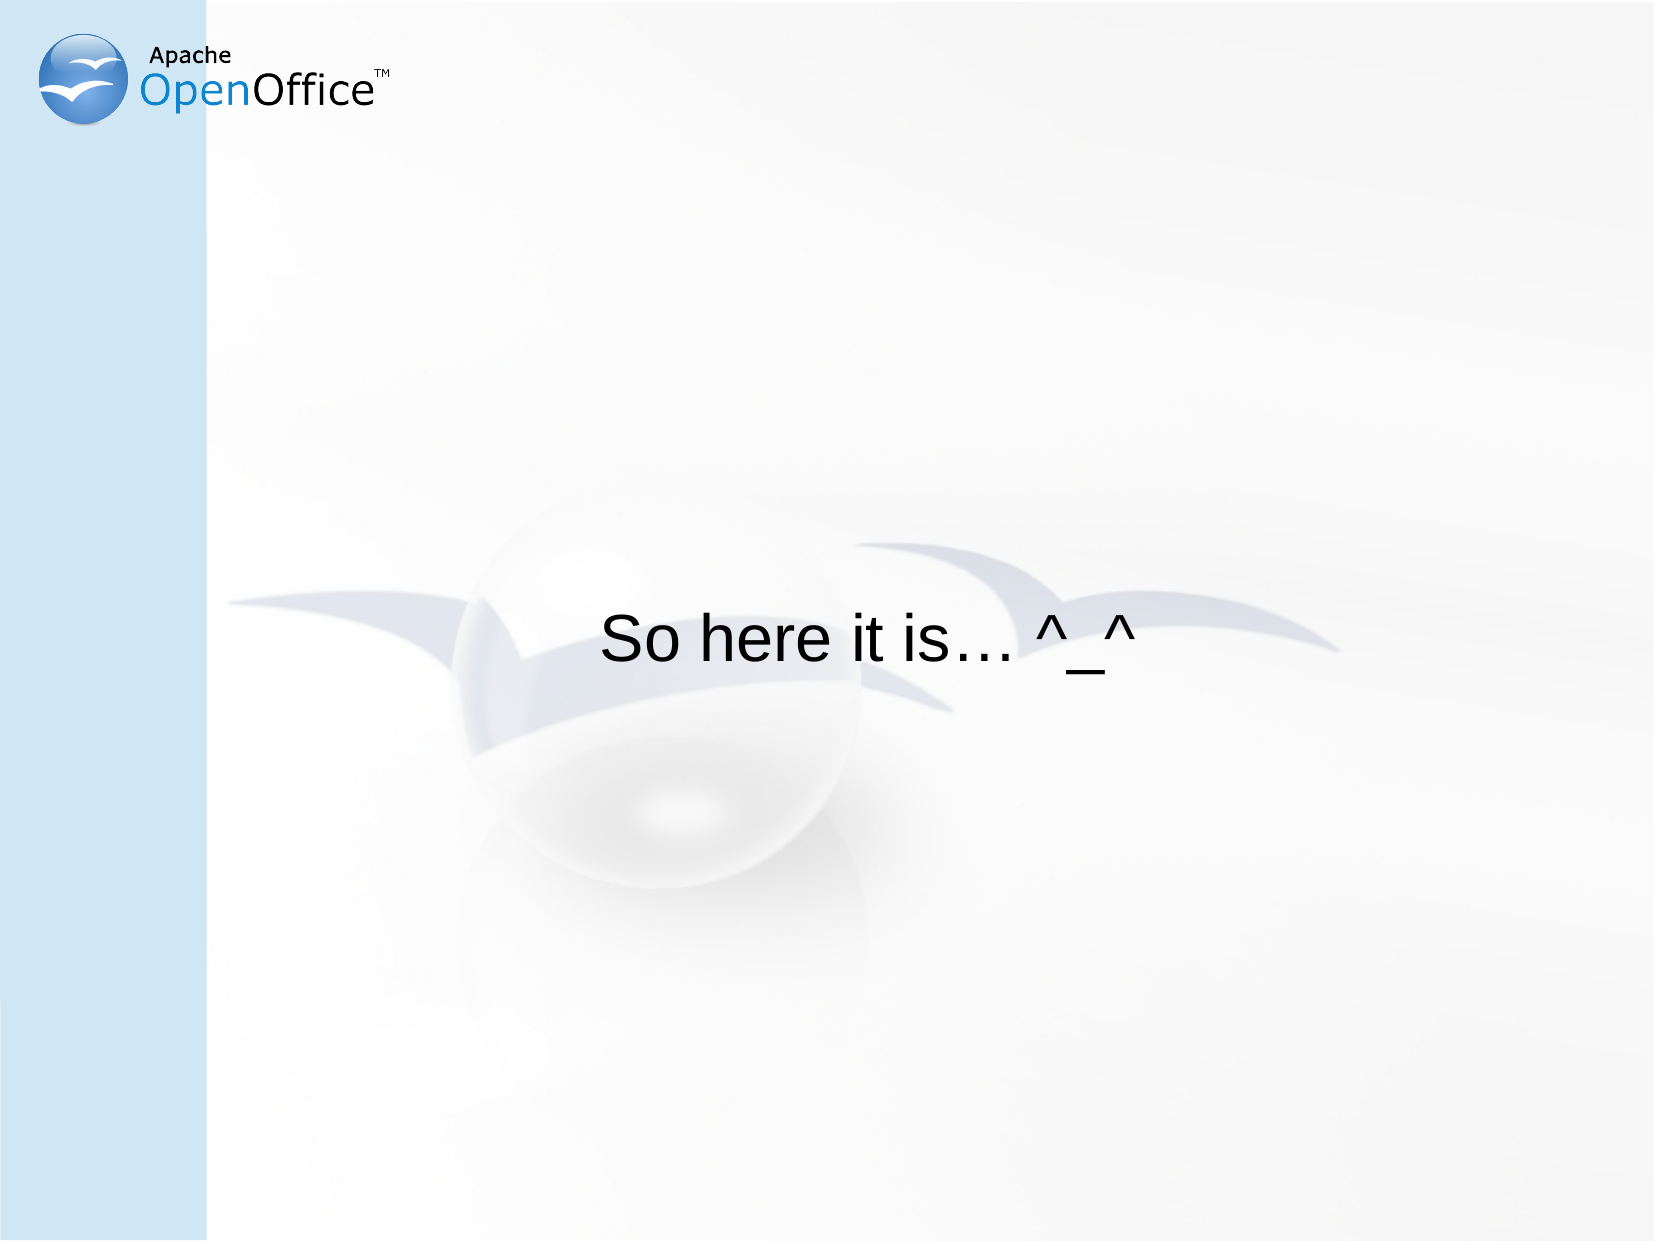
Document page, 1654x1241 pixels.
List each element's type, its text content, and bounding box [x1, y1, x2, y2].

subtitle So here it is… ^_^ [165, 108, 1571, 1168]
picture [35, 2, 1654, 1241]
